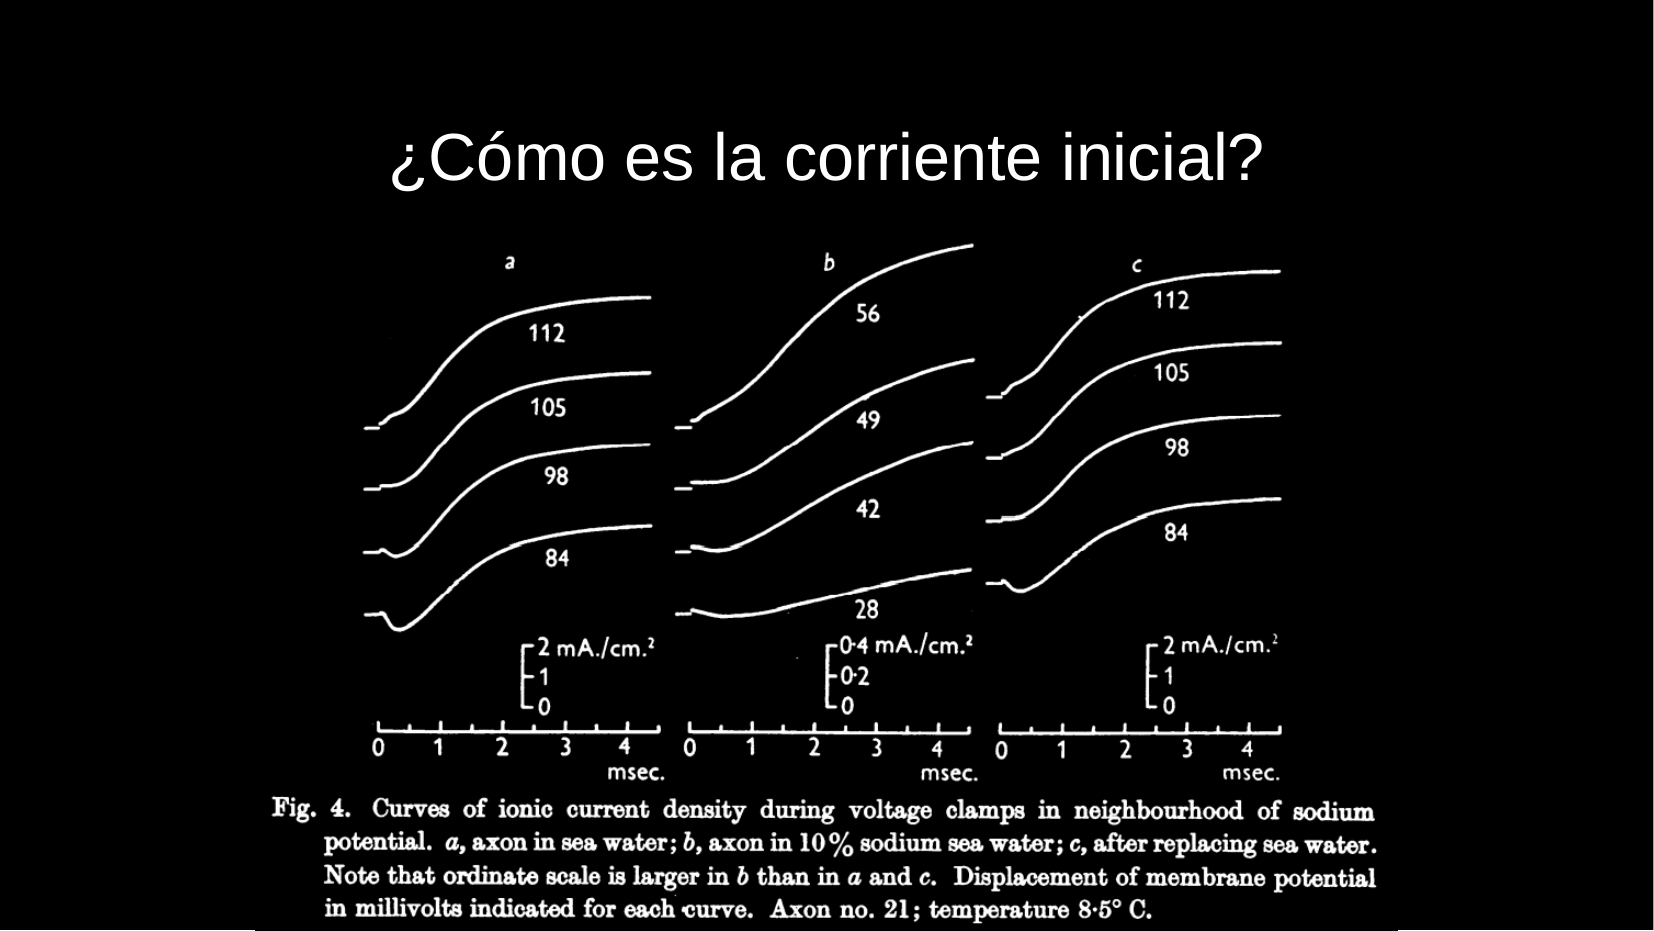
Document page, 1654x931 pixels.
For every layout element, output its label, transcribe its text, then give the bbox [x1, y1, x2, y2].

picture [255, 226, 1398, 931]
text_box ¿Cómo es la corriente inicial? [354, 112, 1300, 202]
